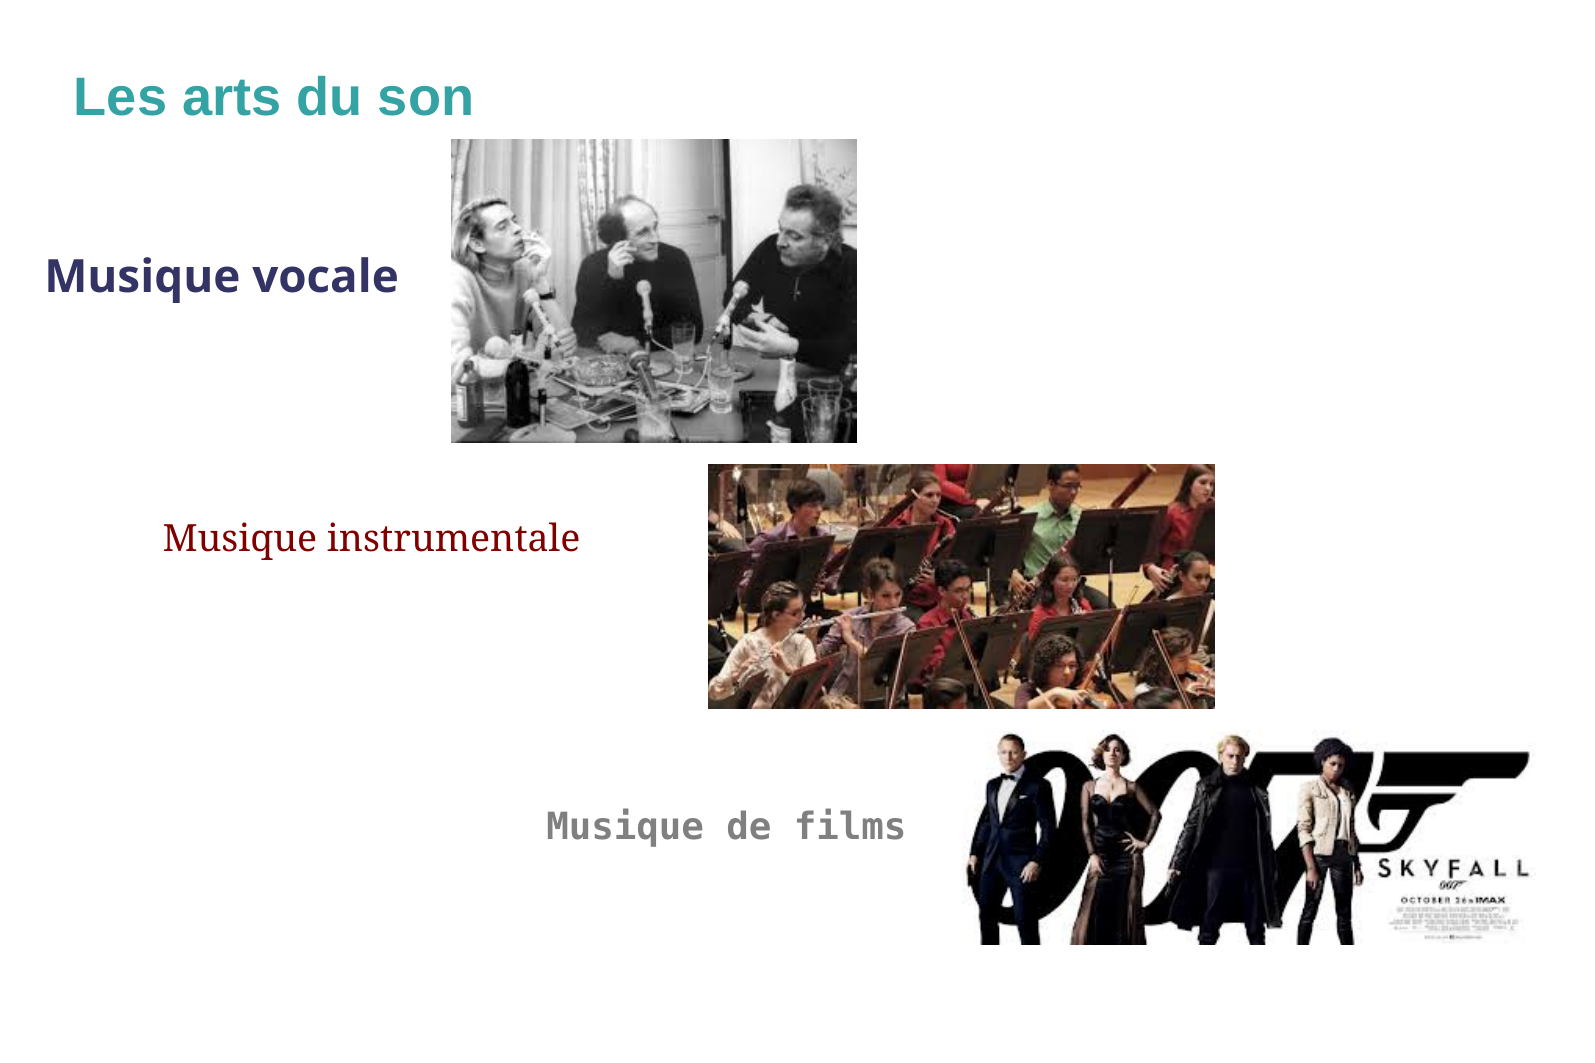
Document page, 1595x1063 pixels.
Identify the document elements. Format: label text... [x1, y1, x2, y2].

picture [451, 139, 857, 443]
picture [708, 464, 1215, 709]
text_box Musique instrumentale [147, 504, 708, 562]
text_box Musique vocale [29, 236, 451, 316]
text_box Musique de films [531, 797, 962, 916]
text_box Les arts du son [59, 59, 562, 136]
picture [962, 730, 1536, 945]
